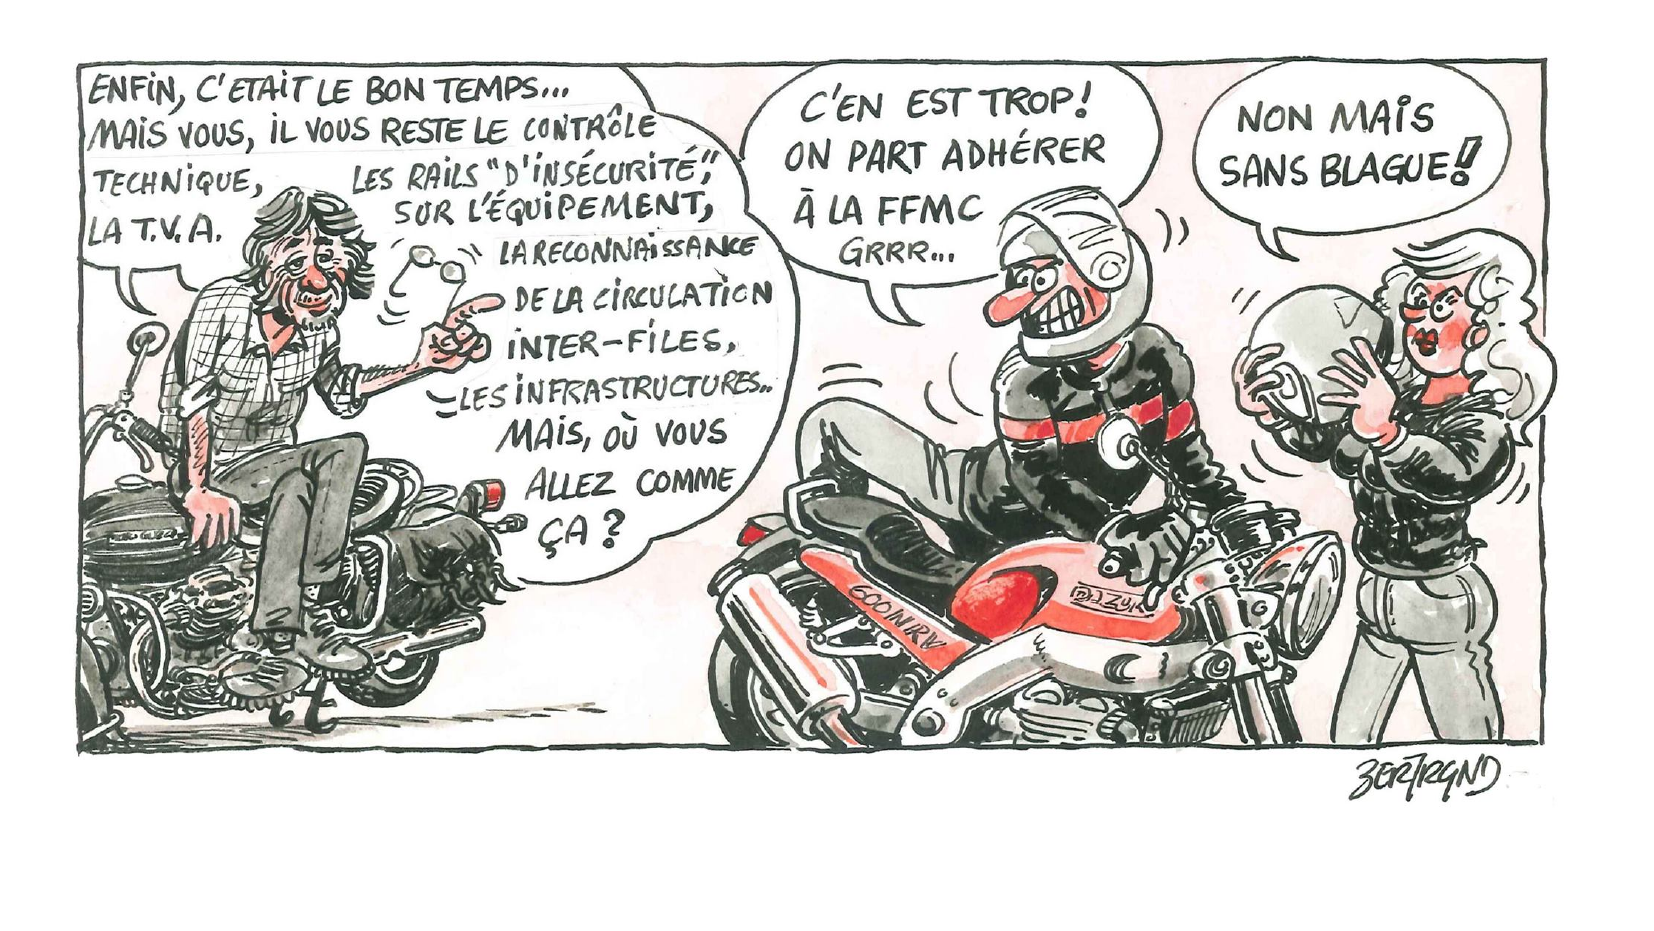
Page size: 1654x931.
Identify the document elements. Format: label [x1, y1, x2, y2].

picture [61, 44, 1575, 811]
